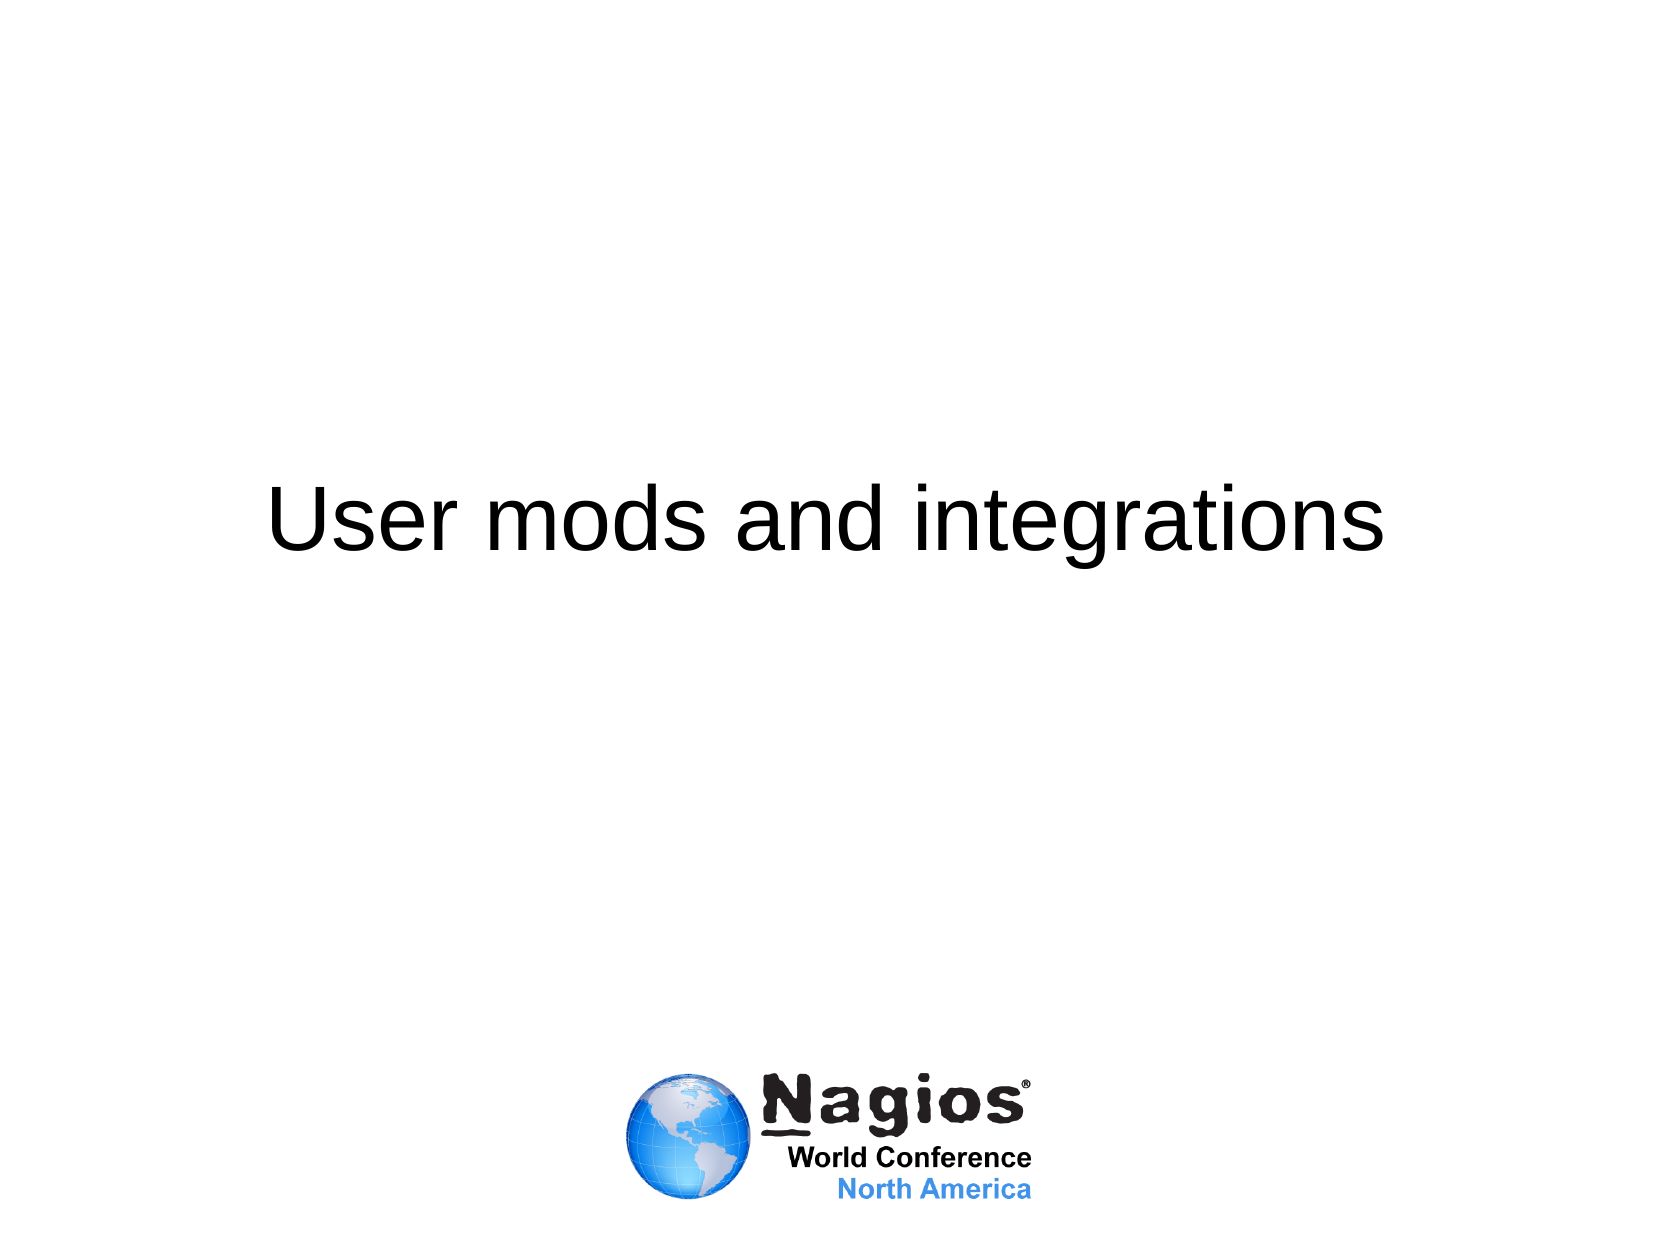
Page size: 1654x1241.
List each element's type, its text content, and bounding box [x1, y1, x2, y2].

picture [626, 1072, 1032, 1226]
title User mods and integrations [82, 415, 1571, 623]
